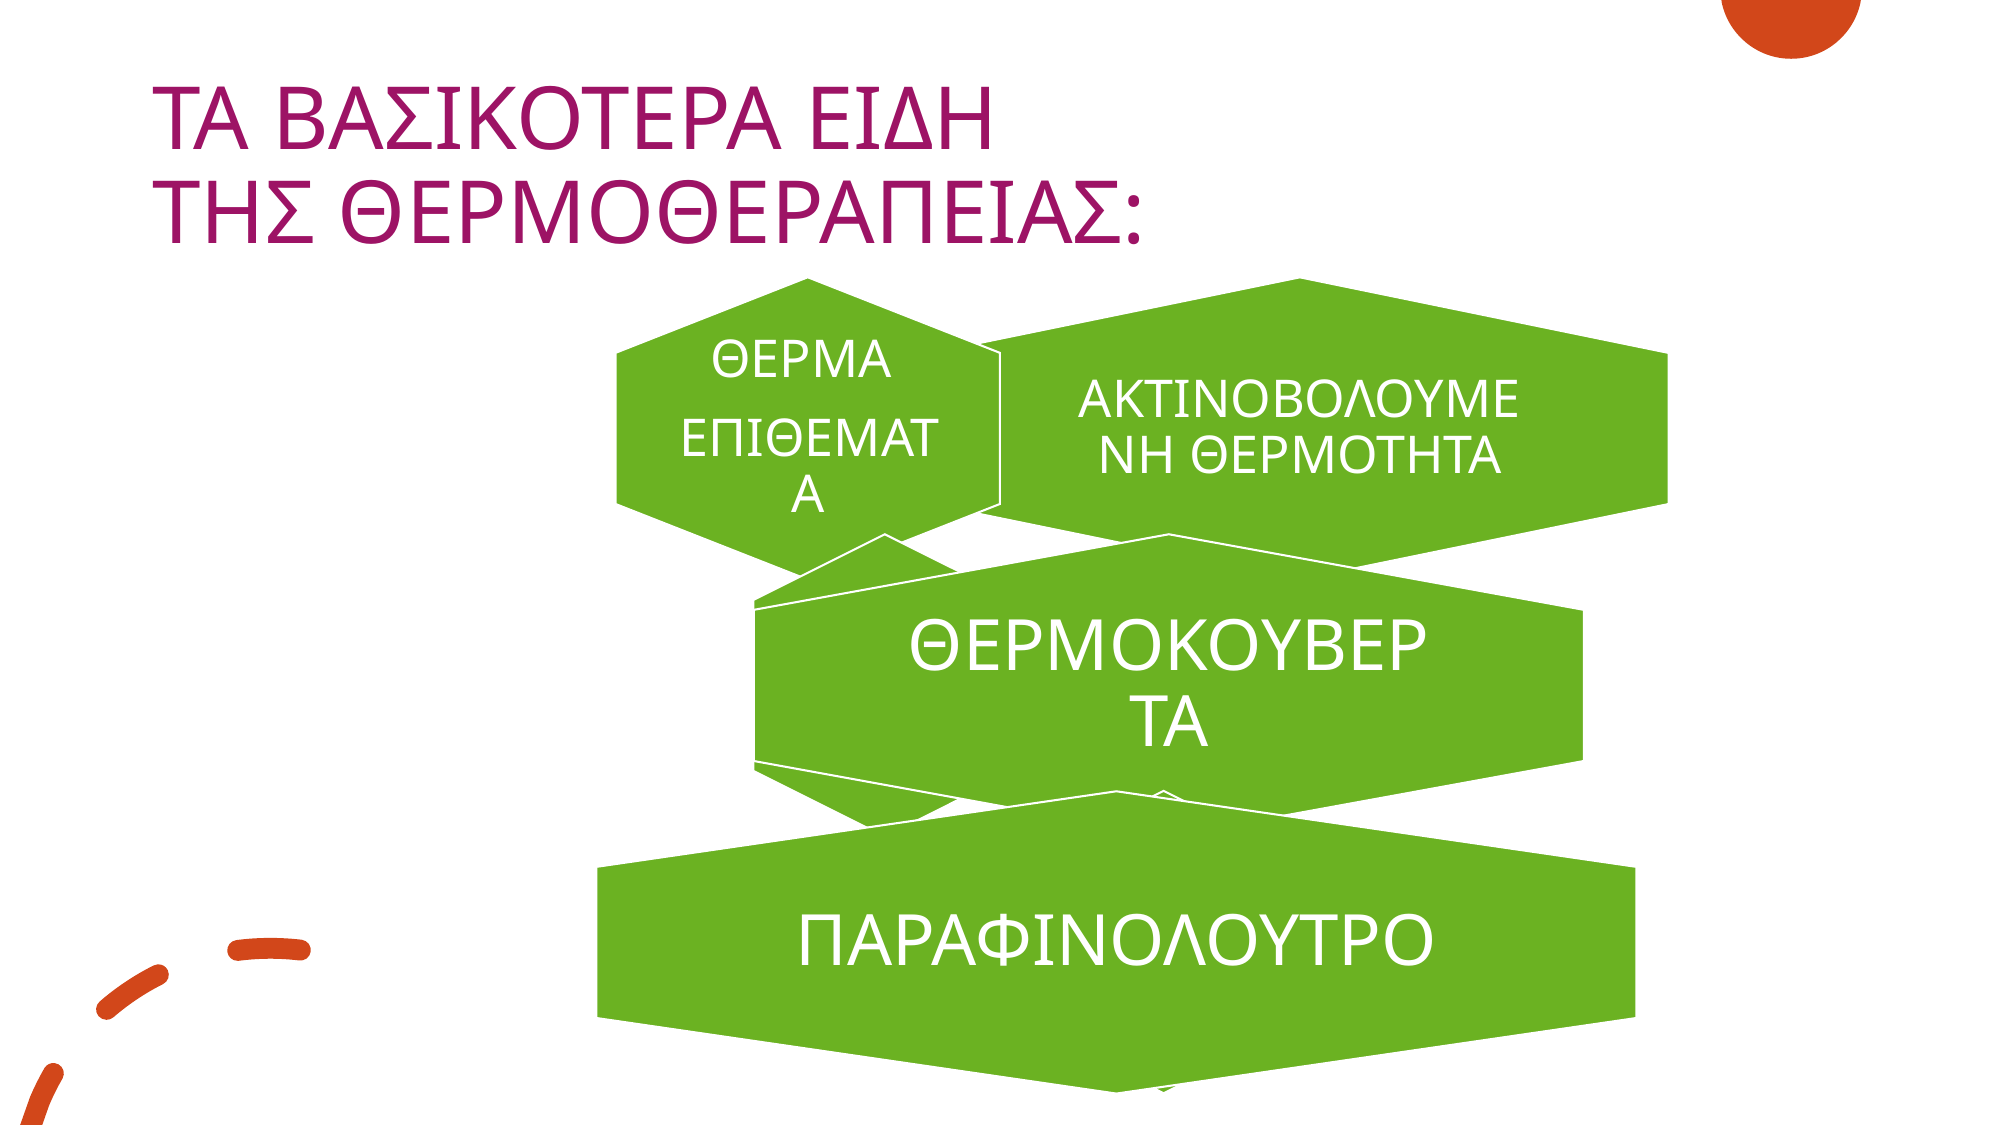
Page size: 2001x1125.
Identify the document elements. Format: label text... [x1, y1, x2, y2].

text_box ΘΡ [1155, 1085, 1181, 1094]
text_box ΠΑΡΑΦΙΝΟΛΟΥΤΡΟ [596, 791, 1637, 1094]
title ΤΑ ΒΑΣΙΚΟΤΕΡΑ ΕΙΔΗ ΤΗΣ ΘΕΡΜΟΘΕΡΑΠΕΙΑΣ: [137, 59, 1164, 278]
text_box ΑΚΤΙΝΟΒΟΛΟΥΜΕΝΗ ΘΕΡΜΟΤΗΤΑ [977, 277, 1669, 568]
text_box [753, 762, 961, 827]
text_box ΘΡ [1153, 790, 1182, 800]
text_box ΘΕΡΜΟΚΟΥΒΕΡΤΑ [753, 534, 1584, 816]
text_box ΘΕΡΜΑ ΕΠΙΘΕΜΑΤΑ [615, 277, 1000, 577]
text_box [753, 534, 961, 609]
